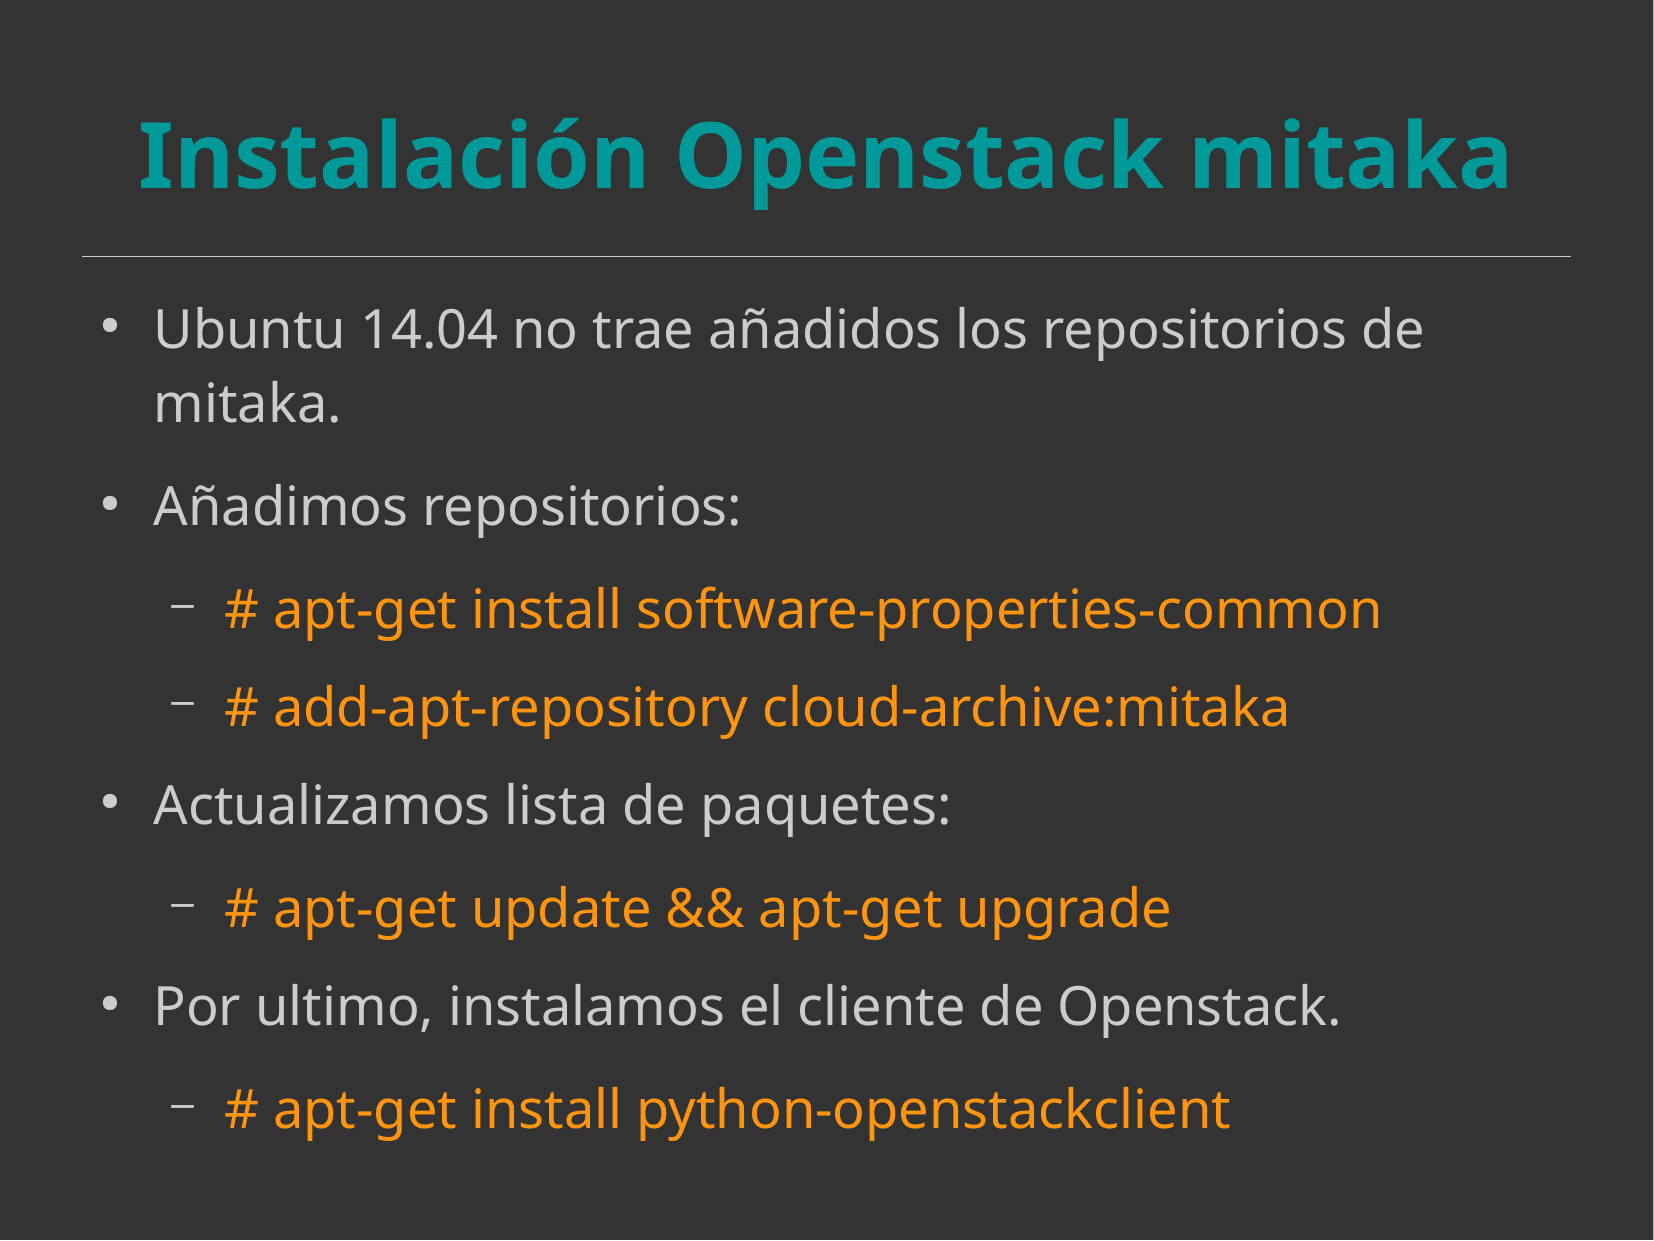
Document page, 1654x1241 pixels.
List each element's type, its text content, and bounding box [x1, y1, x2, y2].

list Ubuntu 14.04 no trae añadidos los repositorios de mitaka. Añadimos repositorios: # apt-get install software-properties-common # add-apt-repository cloud-archive:mitaka Actualizamos lista de paquetes: # apt-get update && apt-get upgrade Por ultimo, instalamos el cliente de Openstack. # apt-get install python-openstackclient [82, 290, 1571, 1182]
title Instalación Openstack mitaka [82, 45, 1571, 260]
